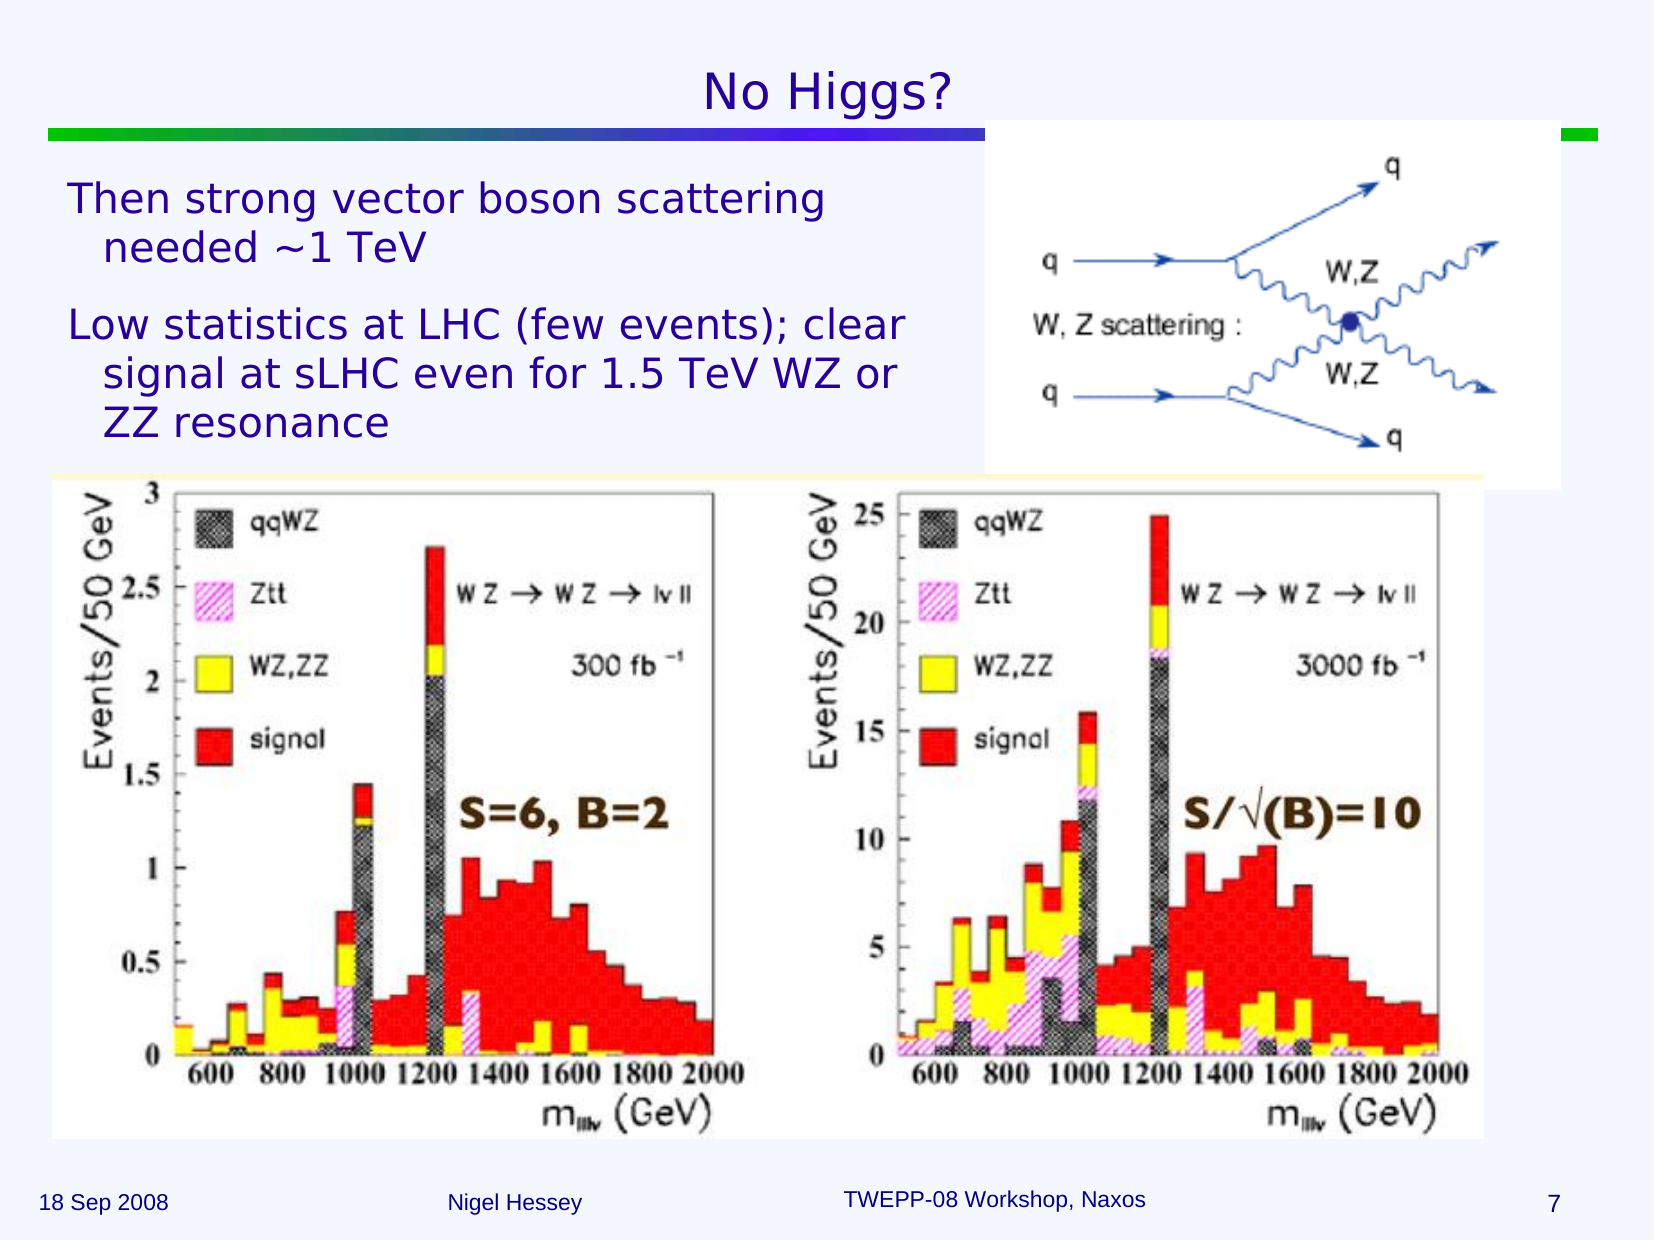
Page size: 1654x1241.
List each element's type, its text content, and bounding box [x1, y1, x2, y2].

picture [48, 128, 95, 141]
list Then strong vector boson scattering needed ~1 TeV Low statistics at LHC (few events); clear signal at sLHC even for 1.5 TeV WZ or ZZ resonance [49, 174, 955, 493]
picture [1563, 128, 1598, 141]
title No Higgs? [95, 37, 1563, 146]
picture [52, 120, 1561, 1139]
